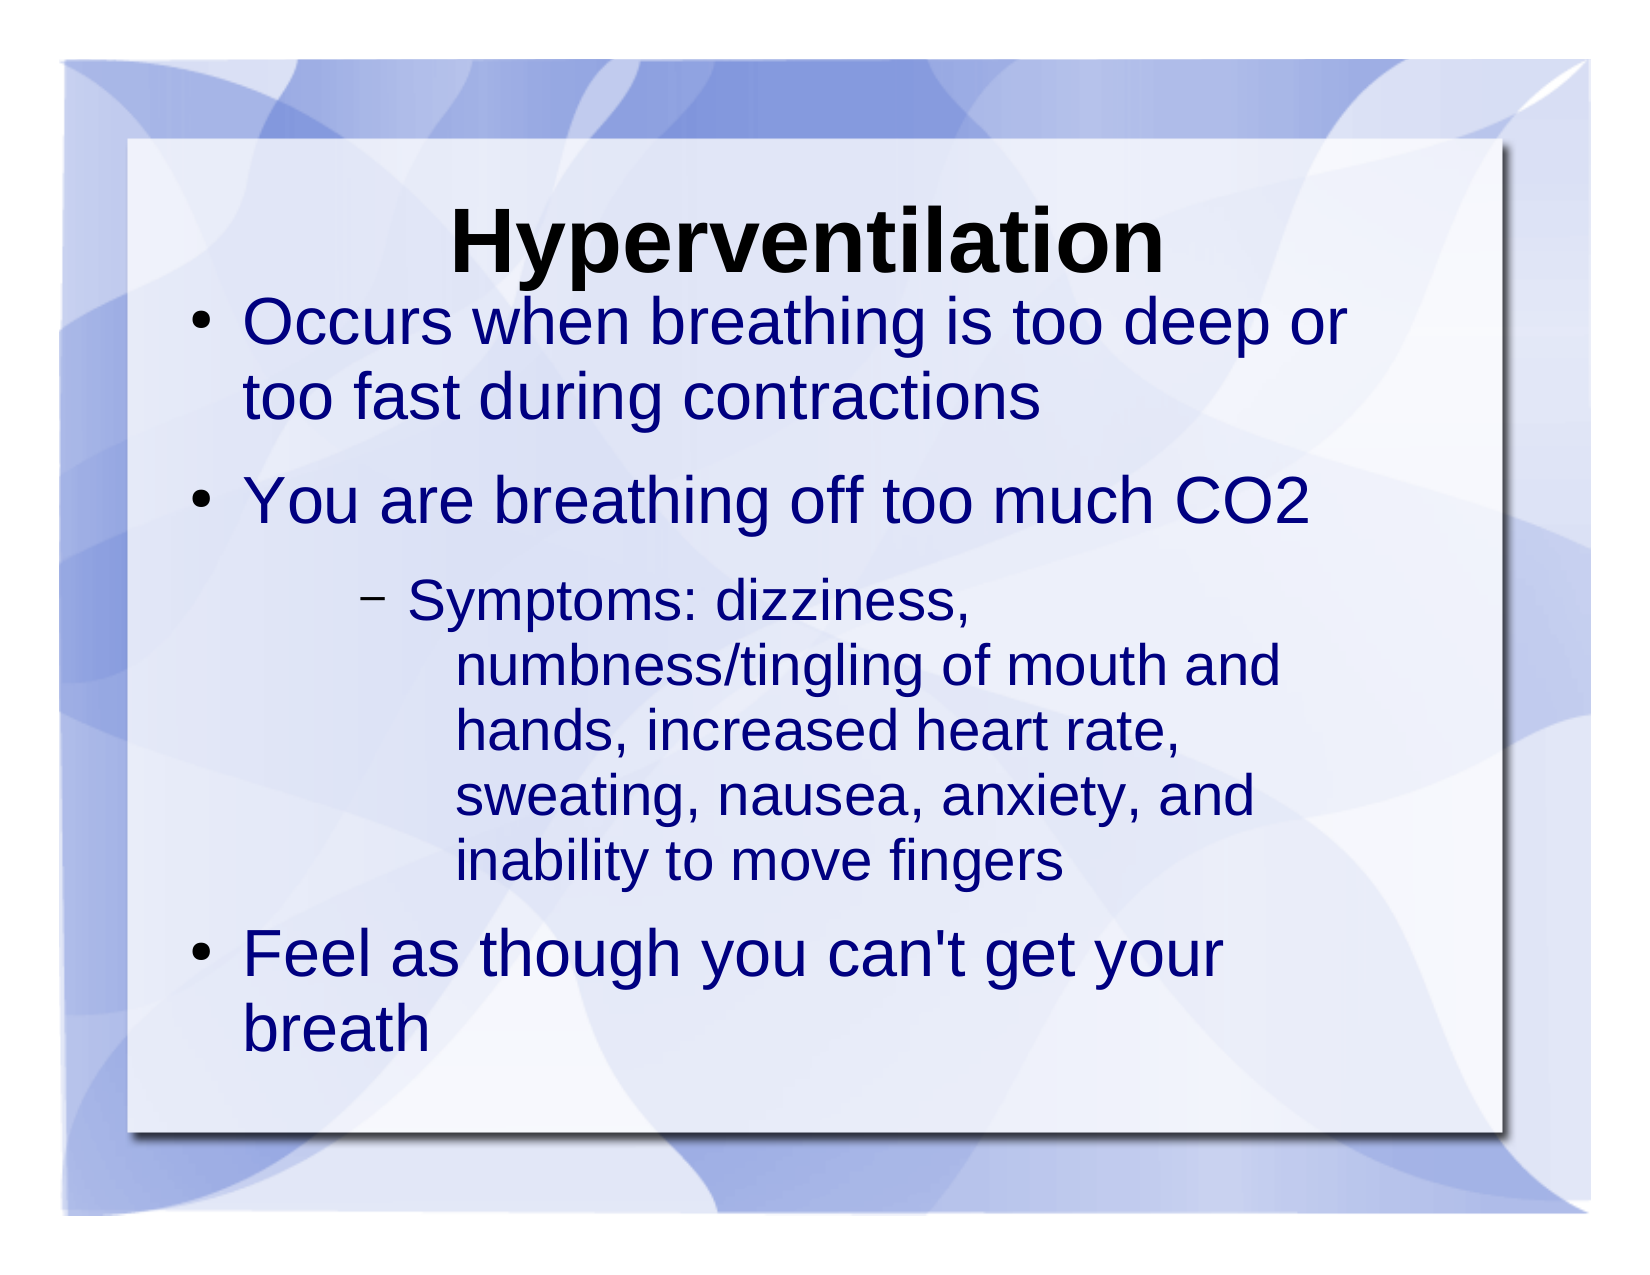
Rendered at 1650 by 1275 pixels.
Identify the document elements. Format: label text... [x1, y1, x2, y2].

list Occurs when breathing is too deep or too fast during contractions You are breathing off too much CO2 Symptoms: dizziness, numbness/tingling of mouth and hands, increased heart rate, sweating, nausea, anxiety, and inability to move fingers Feel as though you can't get your breath [171, 284, 1430, 1065]
title Hyperventilation [135, 151, 1482, 330]
picture [59, 59, 1591, 1216]
